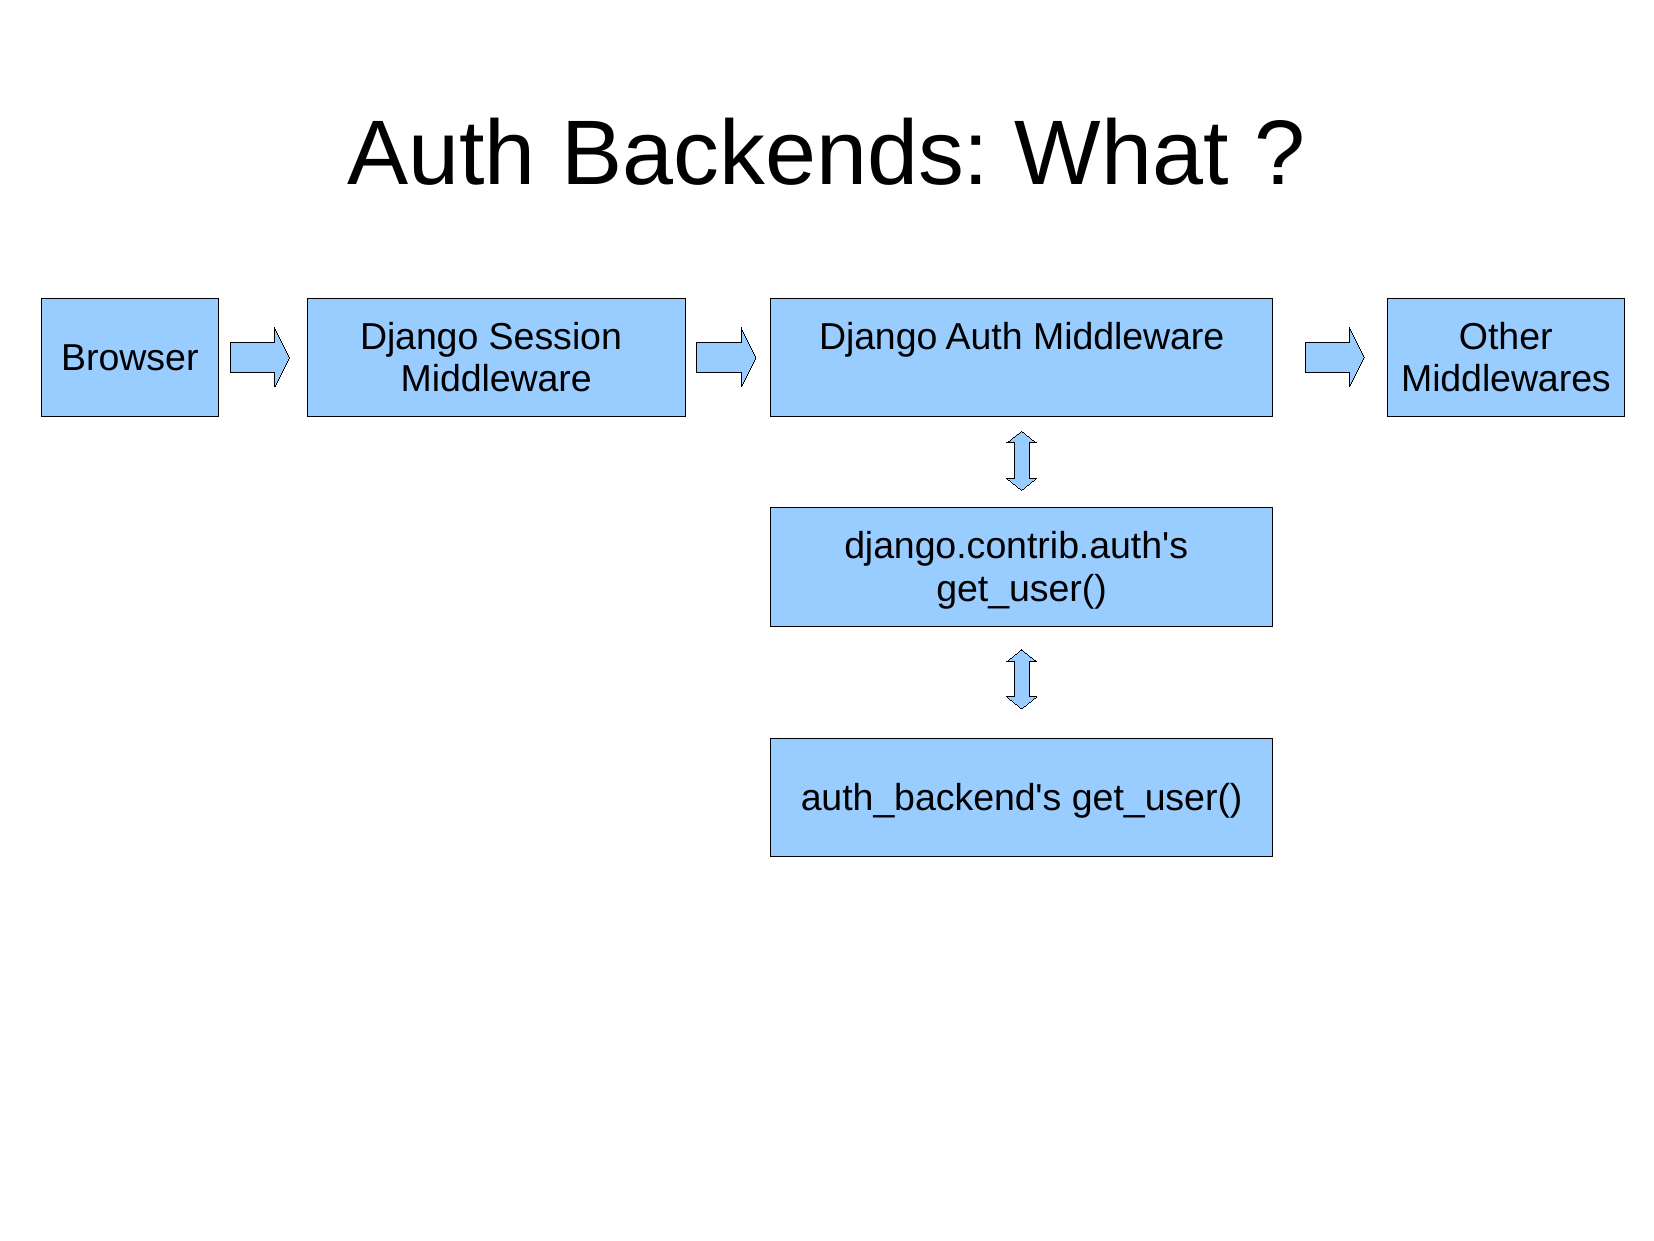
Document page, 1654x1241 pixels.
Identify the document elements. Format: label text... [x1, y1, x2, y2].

text_box auth_backend's get_user() [770, 738, 1273, 857]
text_box [230, 327, 290, 387]
text_box Django Auth Middleware [770, 298, 1273, 417]
text_box Other Middlewares [1387, 298, 1625, 417]
title Auth Backends: What ? [82, 49, 1571, 257]
text_box Django Session Middleware [307, 298, 686, 417]
text_box [696, 327, 756, 387]
text_box [1006, 649, 1037, 709]
text_box Browser [41, 298, 219, 417]
text_box [1305, 327, 1365, 387]
text_box django.contrib.auth's get_user() [770, 507, 1273, 627]
text_box [1006, 431, 1037, 491]
